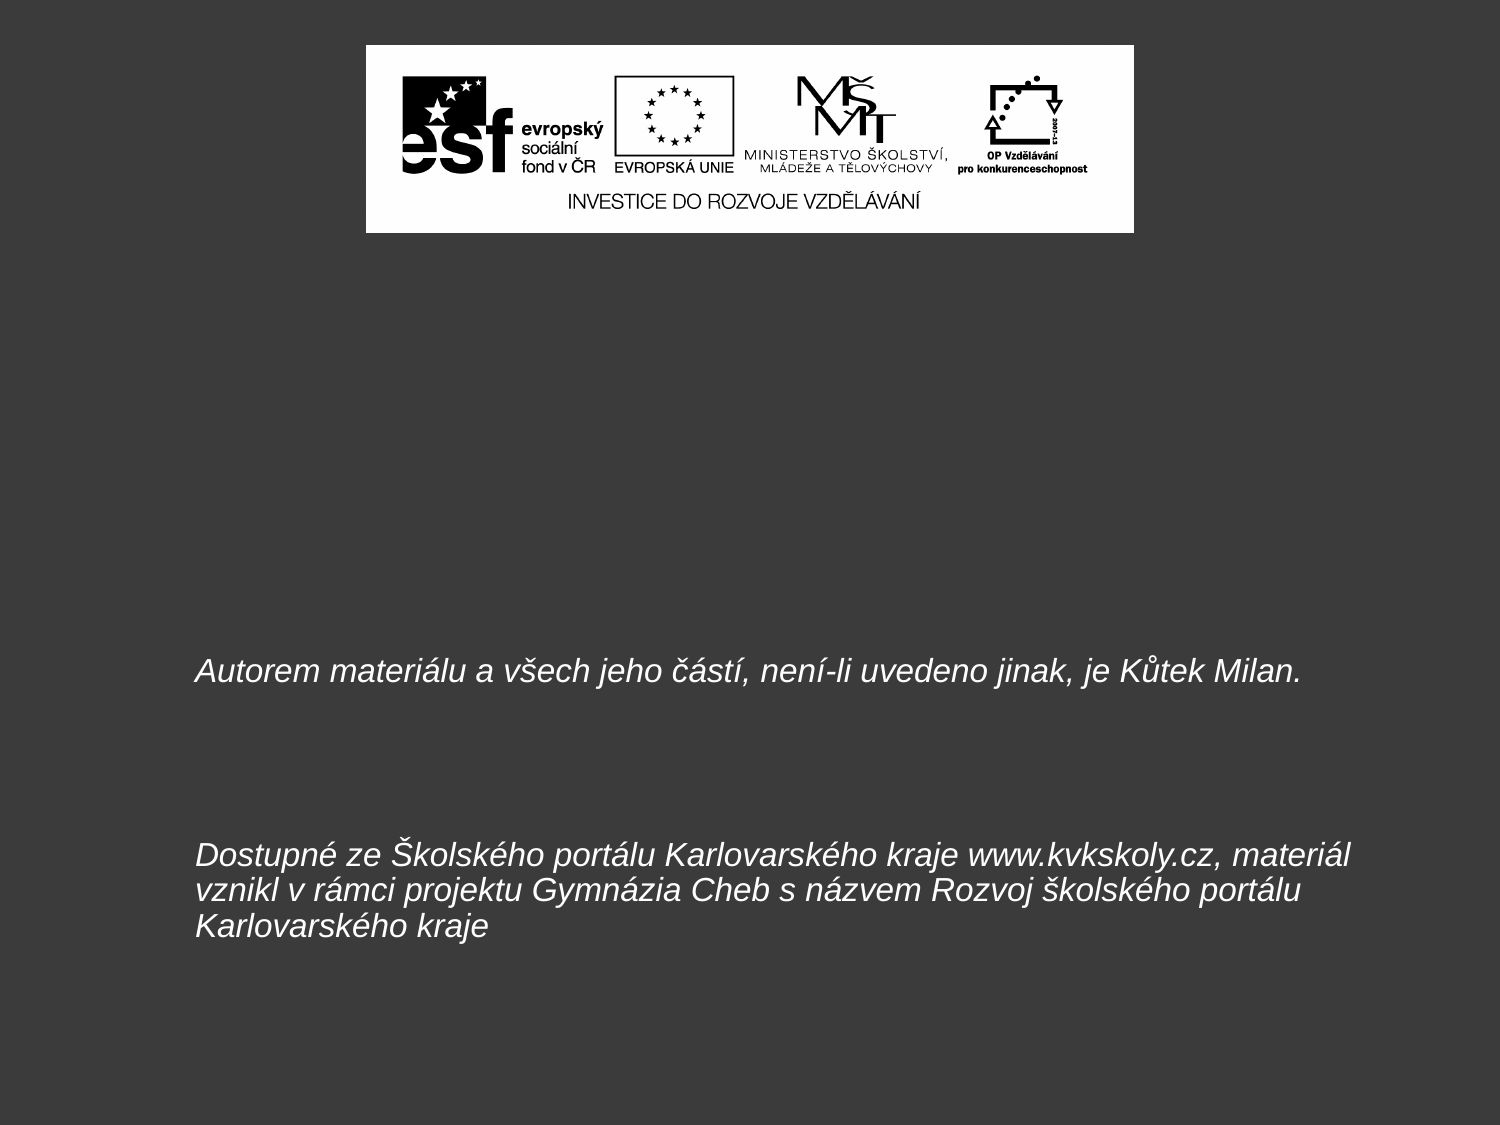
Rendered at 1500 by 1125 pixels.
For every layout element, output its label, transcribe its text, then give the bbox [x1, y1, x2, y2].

list Autorem materiálu a všech jeho částí, není-li uvedeno jinak, je Kůtek Milan. Dostupné ze Školského portálu Karlovarského kraje www.kvkskoly.cz, materiál vznikl v rámci projektu Gymnázia Cheb s názvem Rozvoj školského portálu Karlovarského kraje [75, 262, 1426, 1005]
picture [366, 45, 1134, 233]
